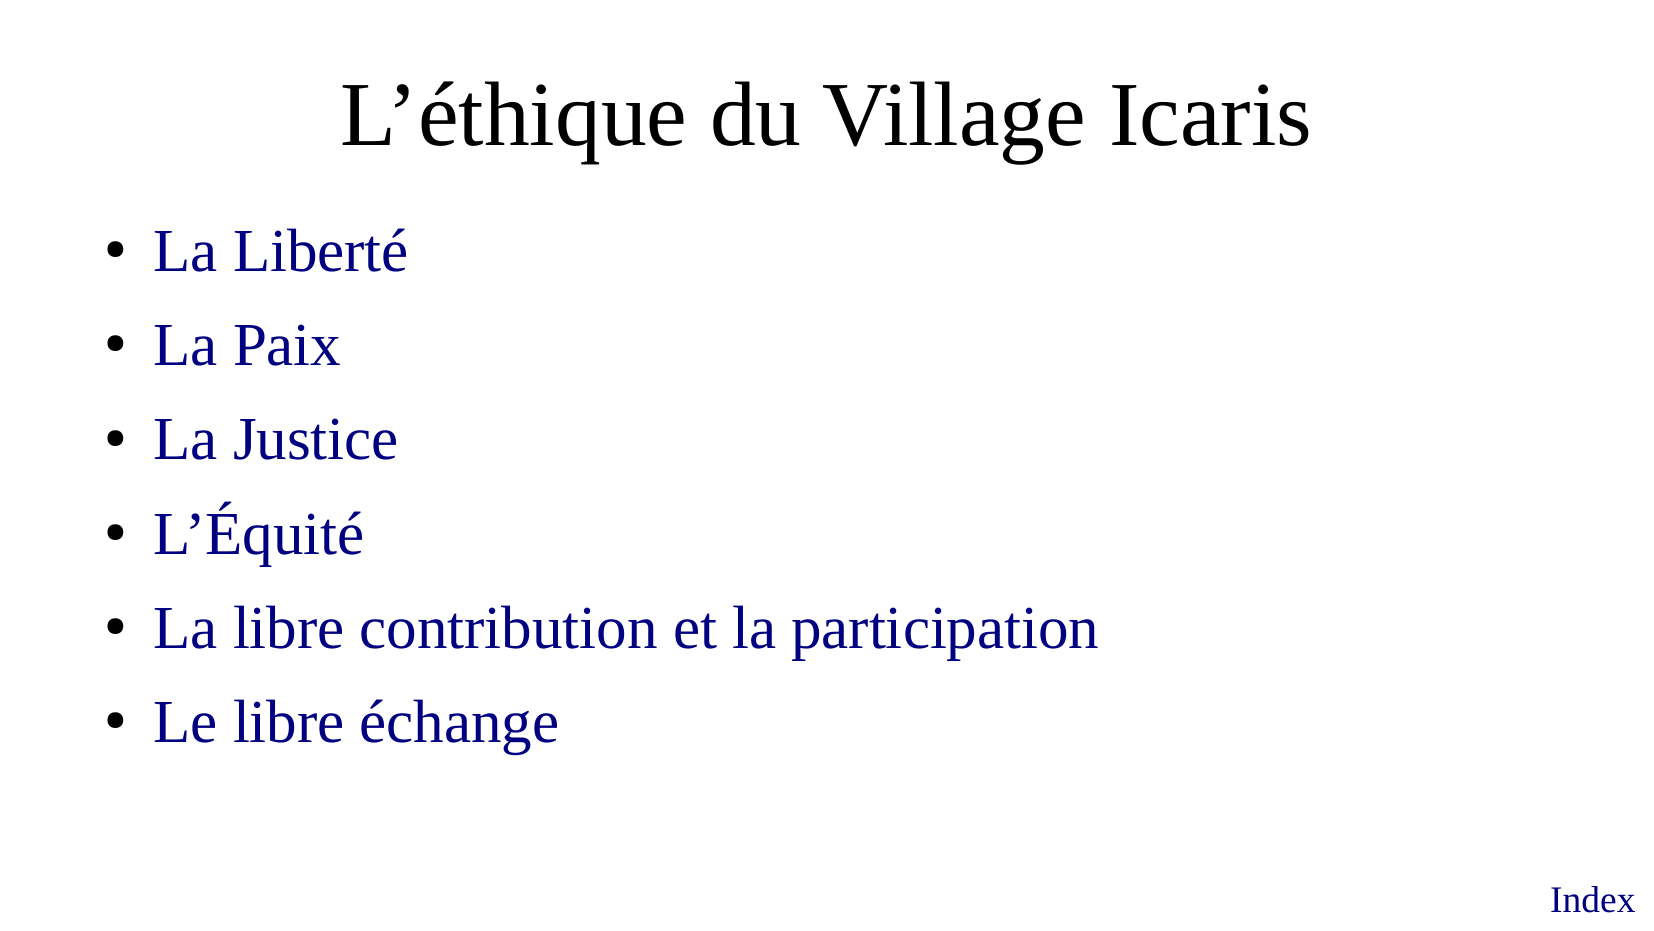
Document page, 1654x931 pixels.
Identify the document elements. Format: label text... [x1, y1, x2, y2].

title L’éthique du Village Icaris [82, 0, 1571, 296]
list La Liberté La Paix La Justice L’Équité La libre contribution et la participation Le libre échange [88, 217, 1577, 757]
